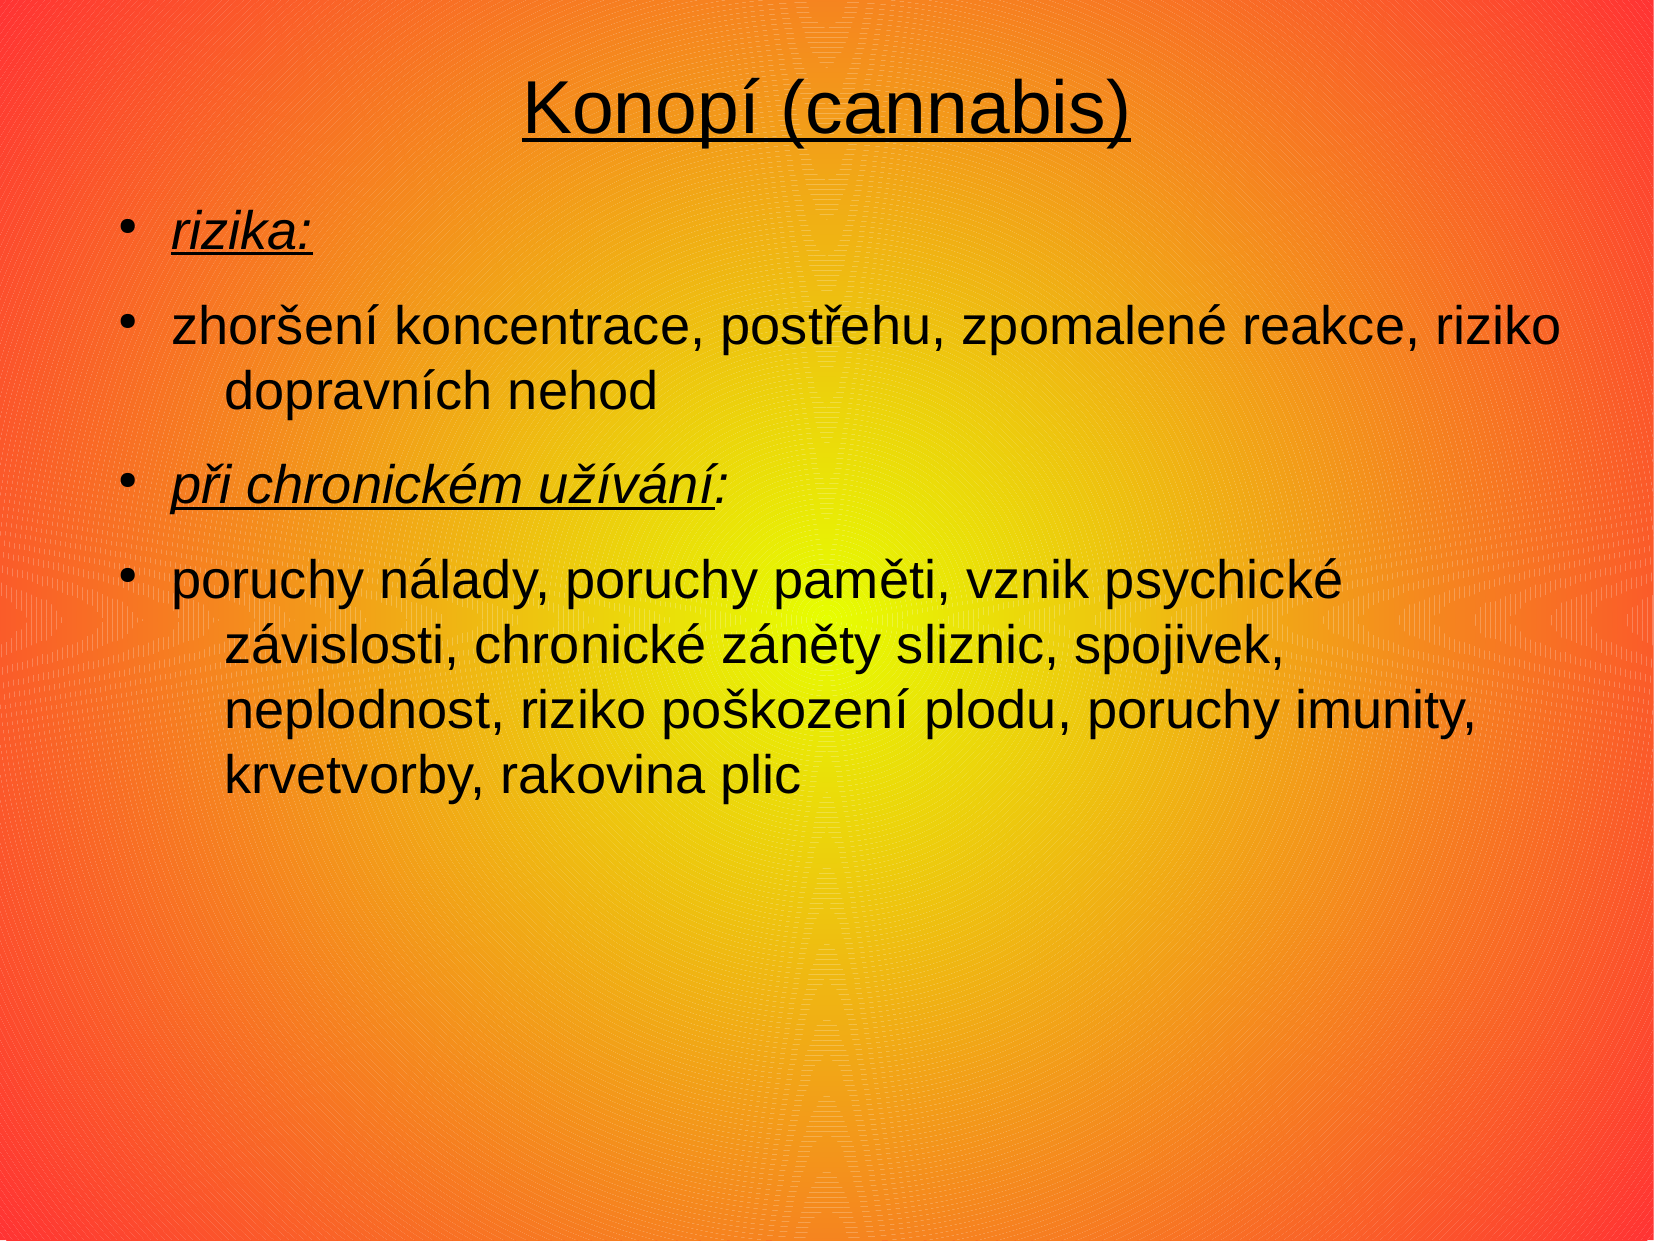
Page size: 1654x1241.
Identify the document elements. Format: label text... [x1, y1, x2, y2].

list rizika: zhoršení koncentrace, postřehu, zpomalené reakce, riziko dopravních nehod při chronickém užívání: poruchy nálady, poruchy paměti, vznik psychické závislosti, chronické záněty sliznic, spojivek, neplodnost, riziko poškození plodu, poruchy imunity, krvetvorby, rakovina plic [82, 195, 1571, 1014]
title Konopí (cannabis) [82, 0, 1571, 195]
